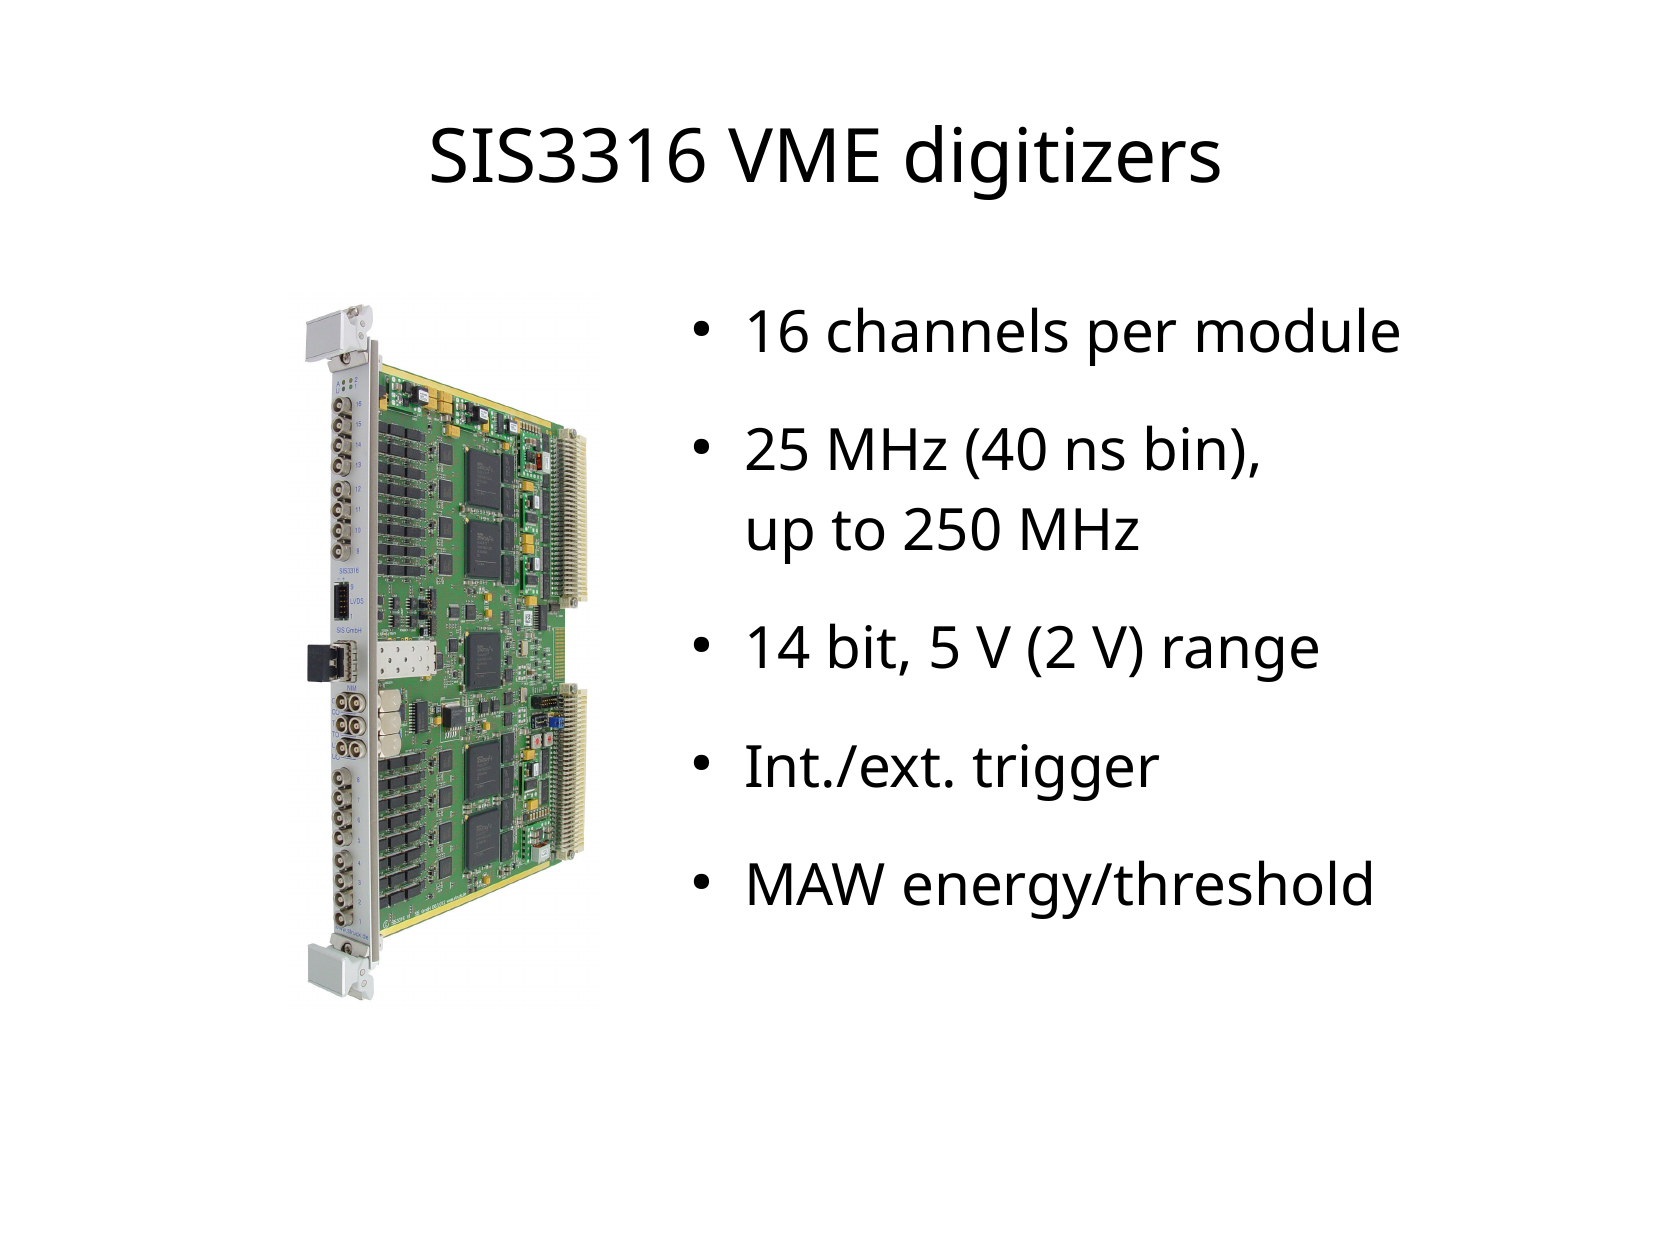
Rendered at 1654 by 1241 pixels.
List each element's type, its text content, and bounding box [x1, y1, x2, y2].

list 16 channels per module 25 MHz (40 ns bin), up to 250 MHz 14 bit, 5 V (2 V) range Int./ext. trigger MAW energy/threshold [673, 290, 1572, 1010]
picture [285, 290, 606, 1010]
title SIS3316 VME digitizers [82, 49, 1571, 257]
